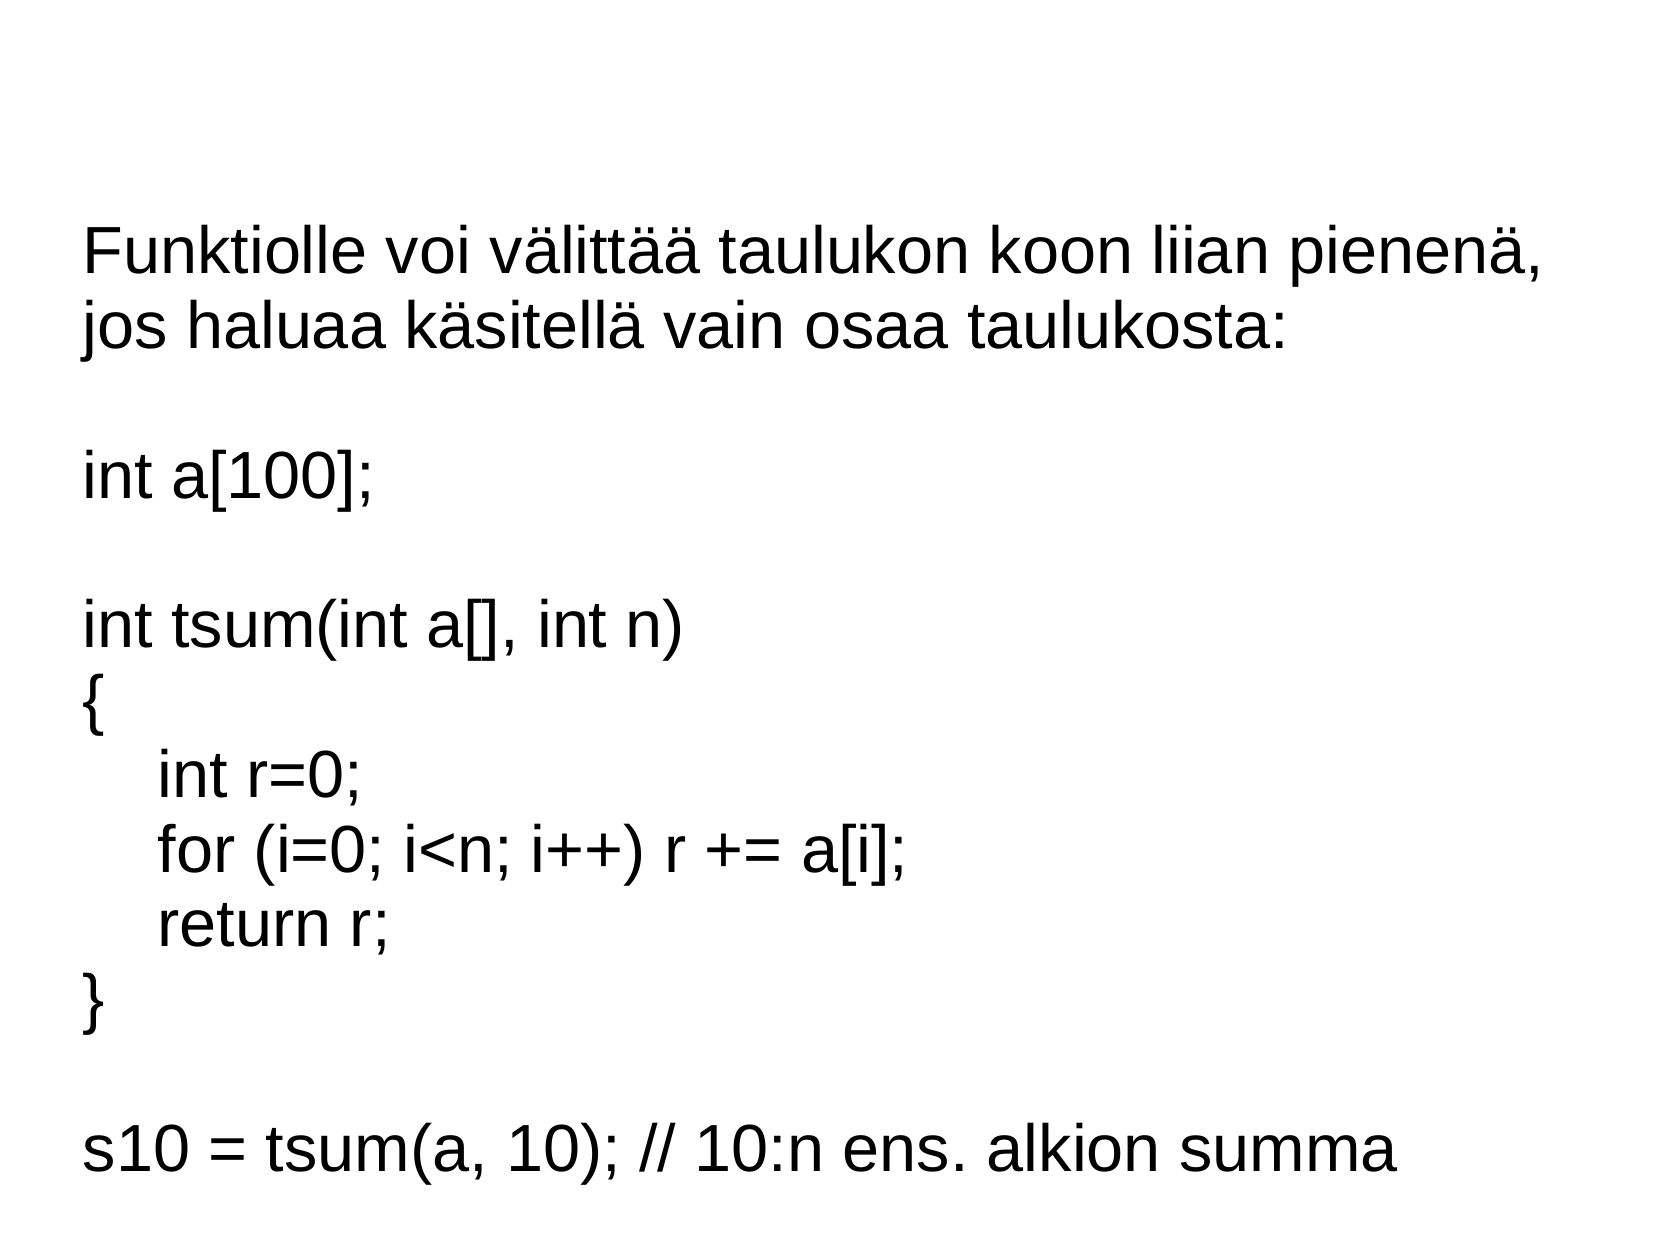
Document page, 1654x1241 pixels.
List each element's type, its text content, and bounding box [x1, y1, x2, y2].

text_box Funktiolle voi välittää taulukon koon liian pienenä, jos haluaa käsitellä vain osaa taulukosta: int a[100]; int tsum(int a[], int n) { int r=0; for (i=0; i<n; i++) r += a[i]; return r; } s10 = tsum(a, 10); // 10:n ens. alkion summa [82, 213, 1571, 1186]
